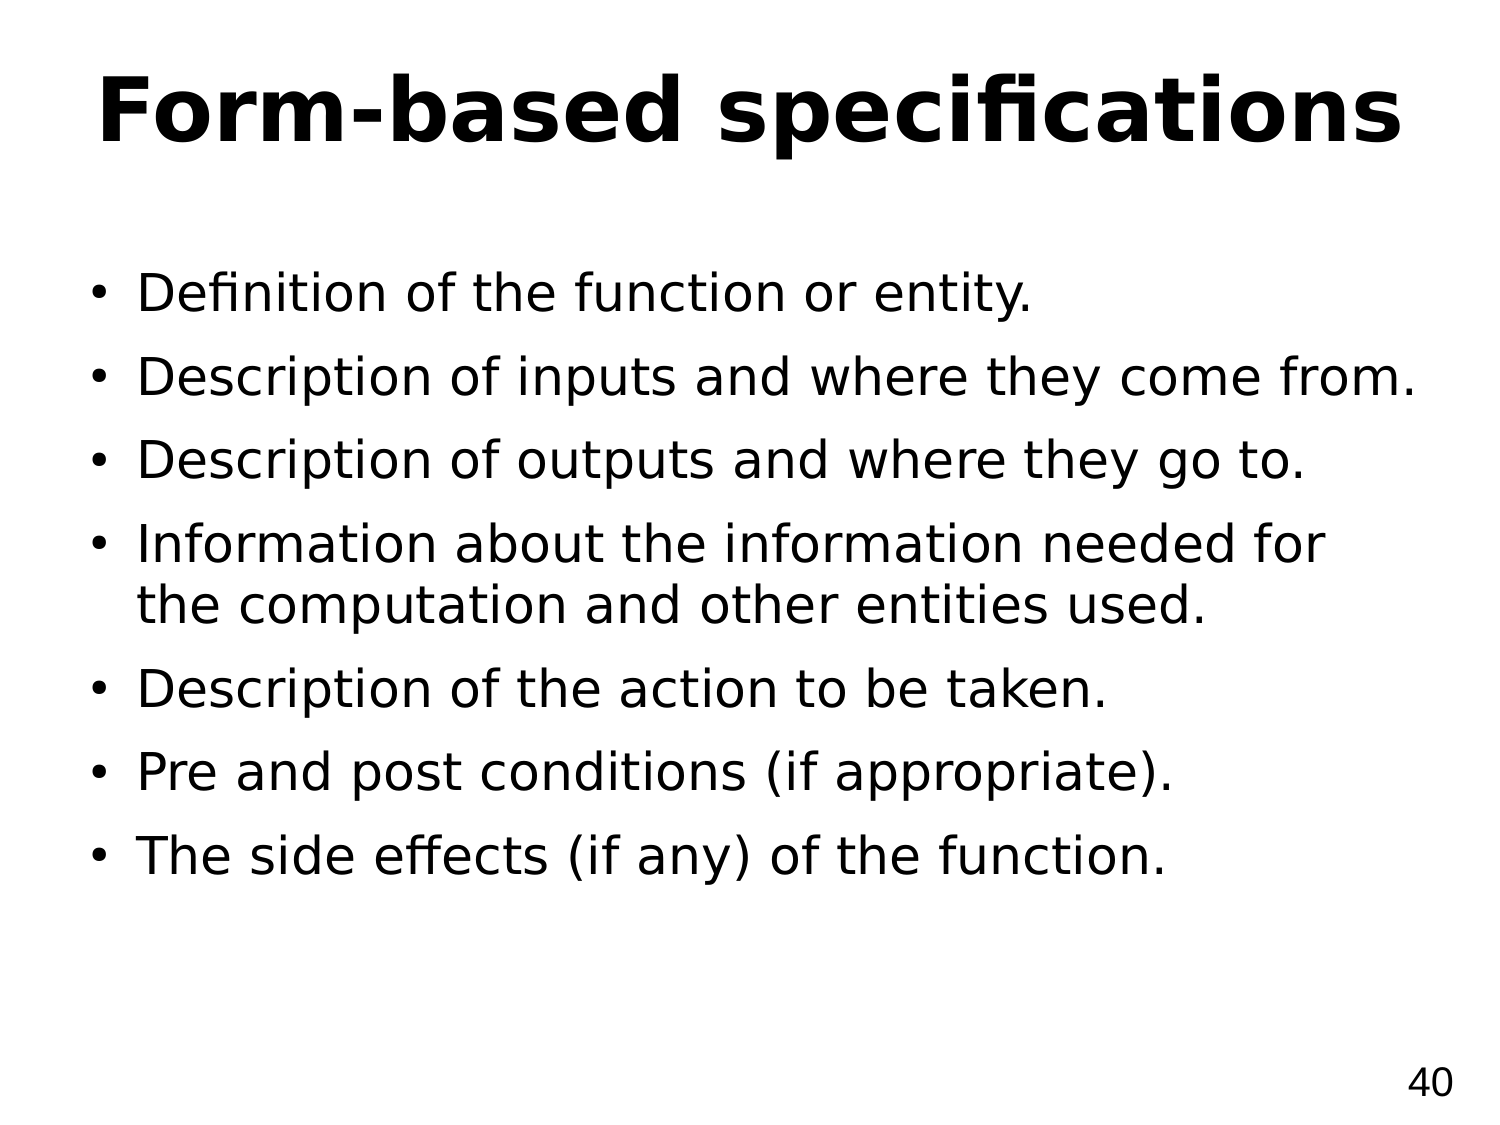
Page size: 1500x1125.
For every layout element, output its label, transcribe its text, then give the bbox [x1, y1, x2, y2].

title Form-based specifications [75, 44, 1425, 177]
list Definition of the function or entity. Description of inputs and where they come from. Description of outputs and where they go to. Information about the information needed for the computation and other entities used. Description of the action to be taken. Pre and post conditions (if appropriate). The side effects (if any) of the function. [75, 263, 1425, 916]
